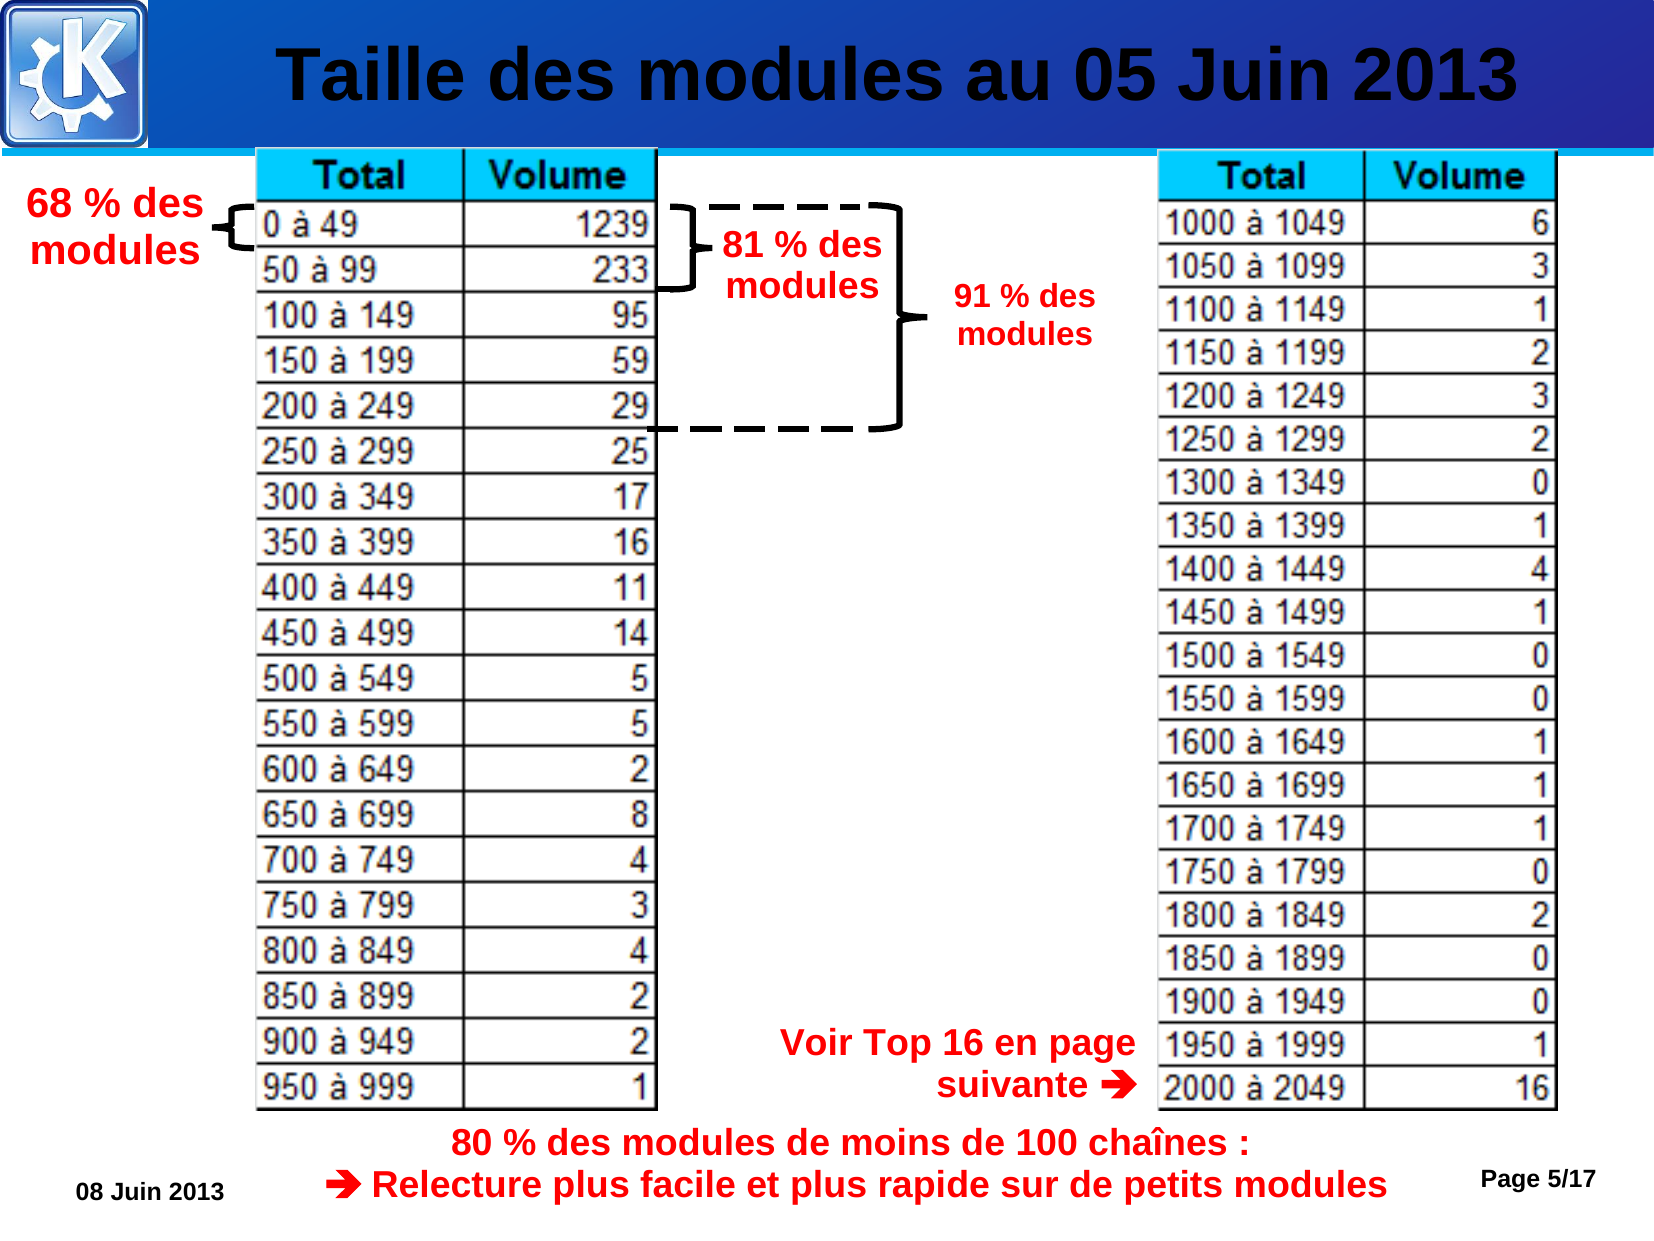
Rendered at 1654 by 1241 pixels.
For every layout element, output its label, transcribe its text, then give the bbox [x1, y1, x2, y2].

text_box 68 % des modules [0, 172, 231, 282]
picture [1157, 150, 1558, 1111]
text_box 80 % des modules de moins de 100 chaînes :  Relecture plus facile et plus rapide sur de petits modules [236, 1114, 1477, 1214]
picture [0, 0, 141, 148]
text_box 81 % des modules [706, 216, 897, 316]
text_box 91 % des modules [933, 270, 1118, 361]
picture [255, 147, 658, 1111]
text_box Voir Top 16 en page suivante  [706, 1014, 1152, 1114]
text_box Taille des modules au 05 Juin 2013 [141, 0, 1654, 148]
